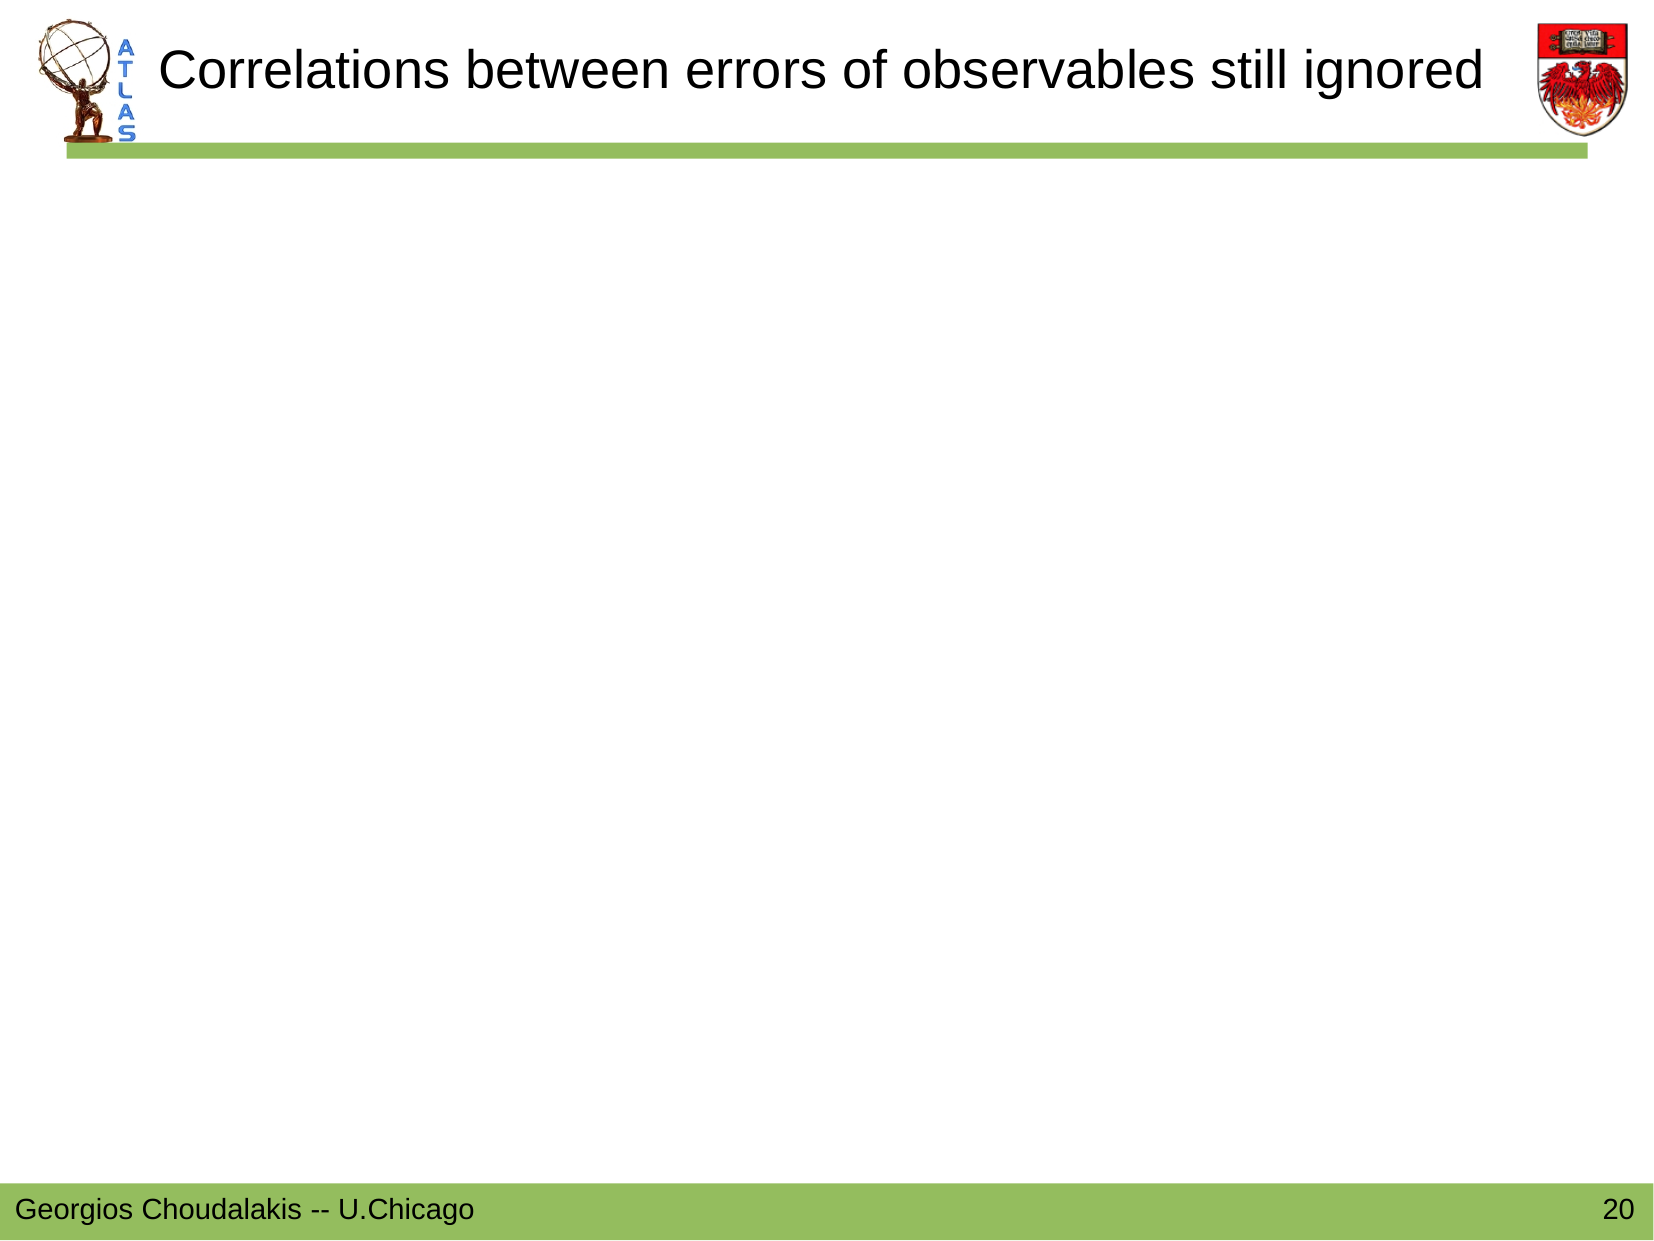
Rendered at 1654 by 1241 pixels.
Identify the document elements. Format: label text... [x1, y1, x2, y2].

picture [1537, 23, 1629, 137]
title Correlations between errors of observables still ignored [78, 5, 1567, 133]
picture [2, 8, 172, 155]
